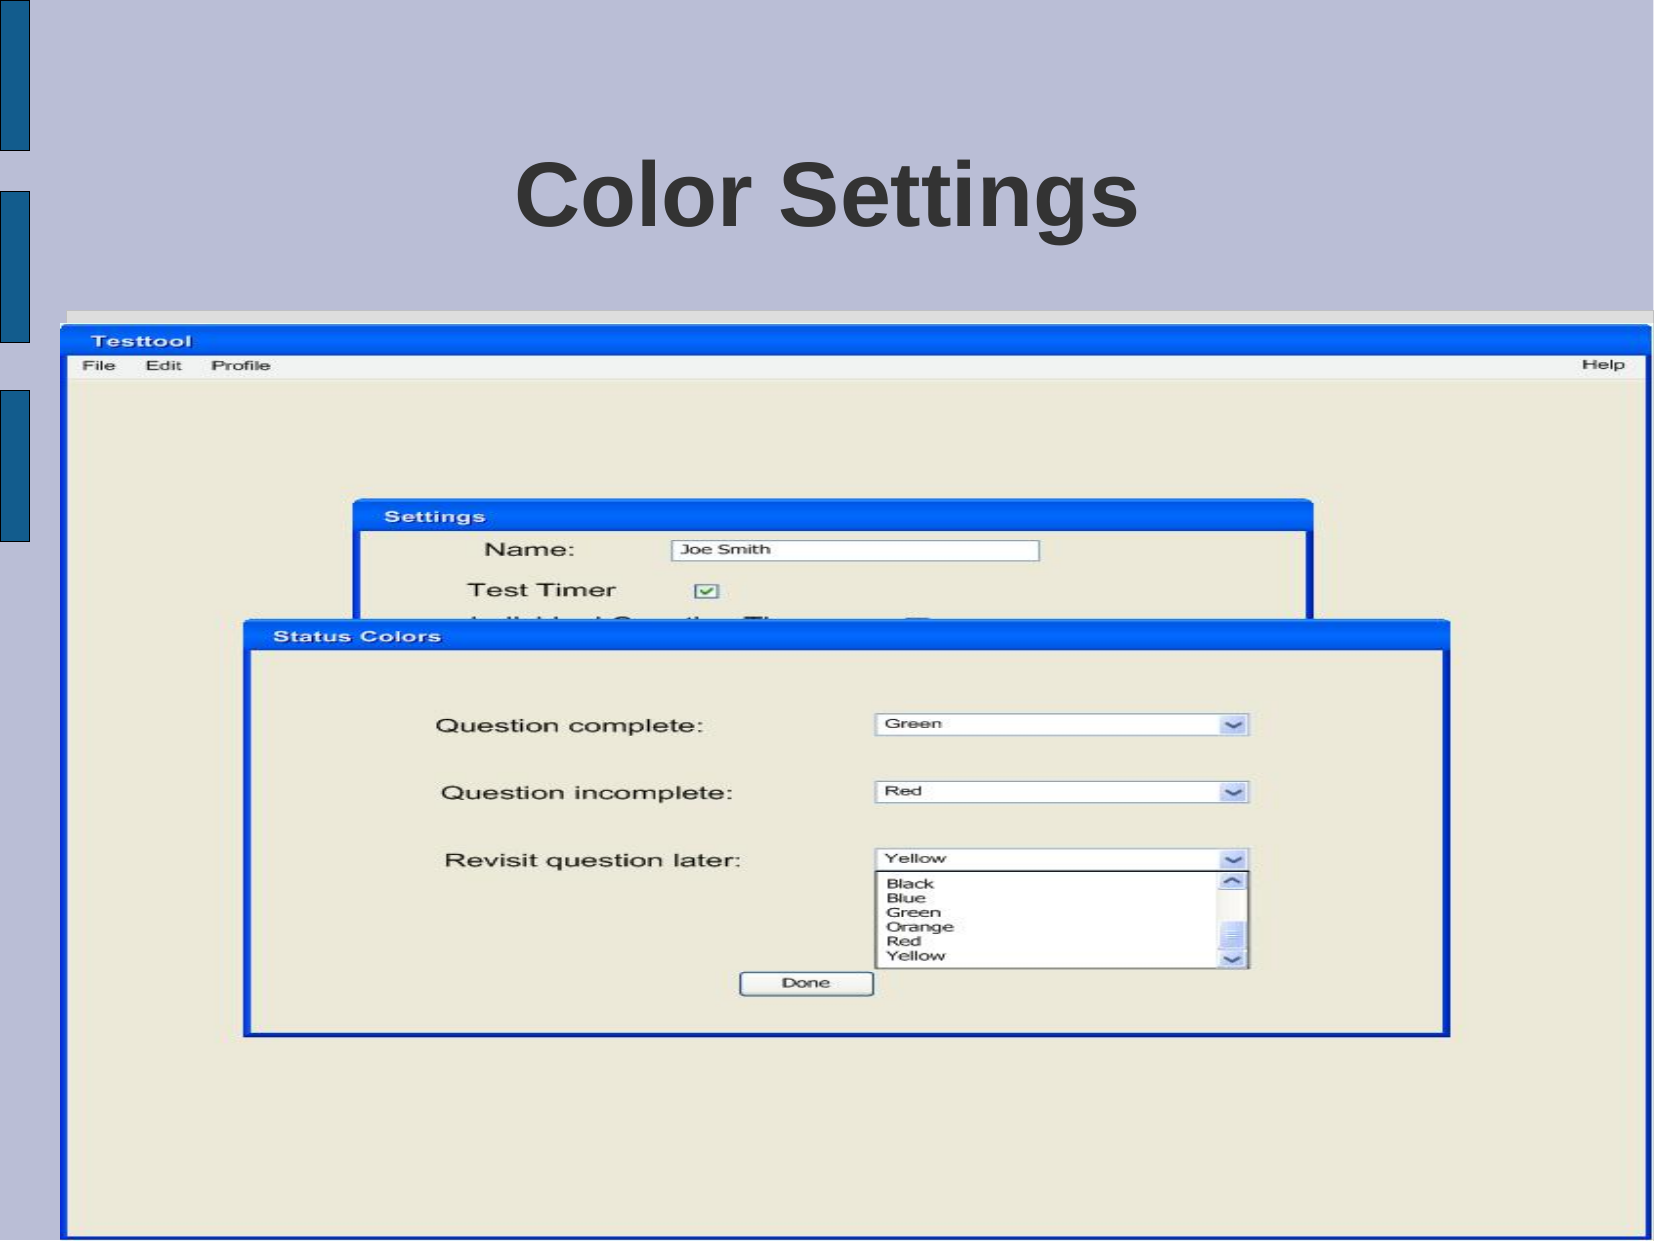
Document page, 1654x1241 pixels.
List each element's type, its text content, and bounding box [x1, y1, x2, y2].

title Color Settings [121, 91, 1534, 299]
picture [60, 323, 1654, 1241]
